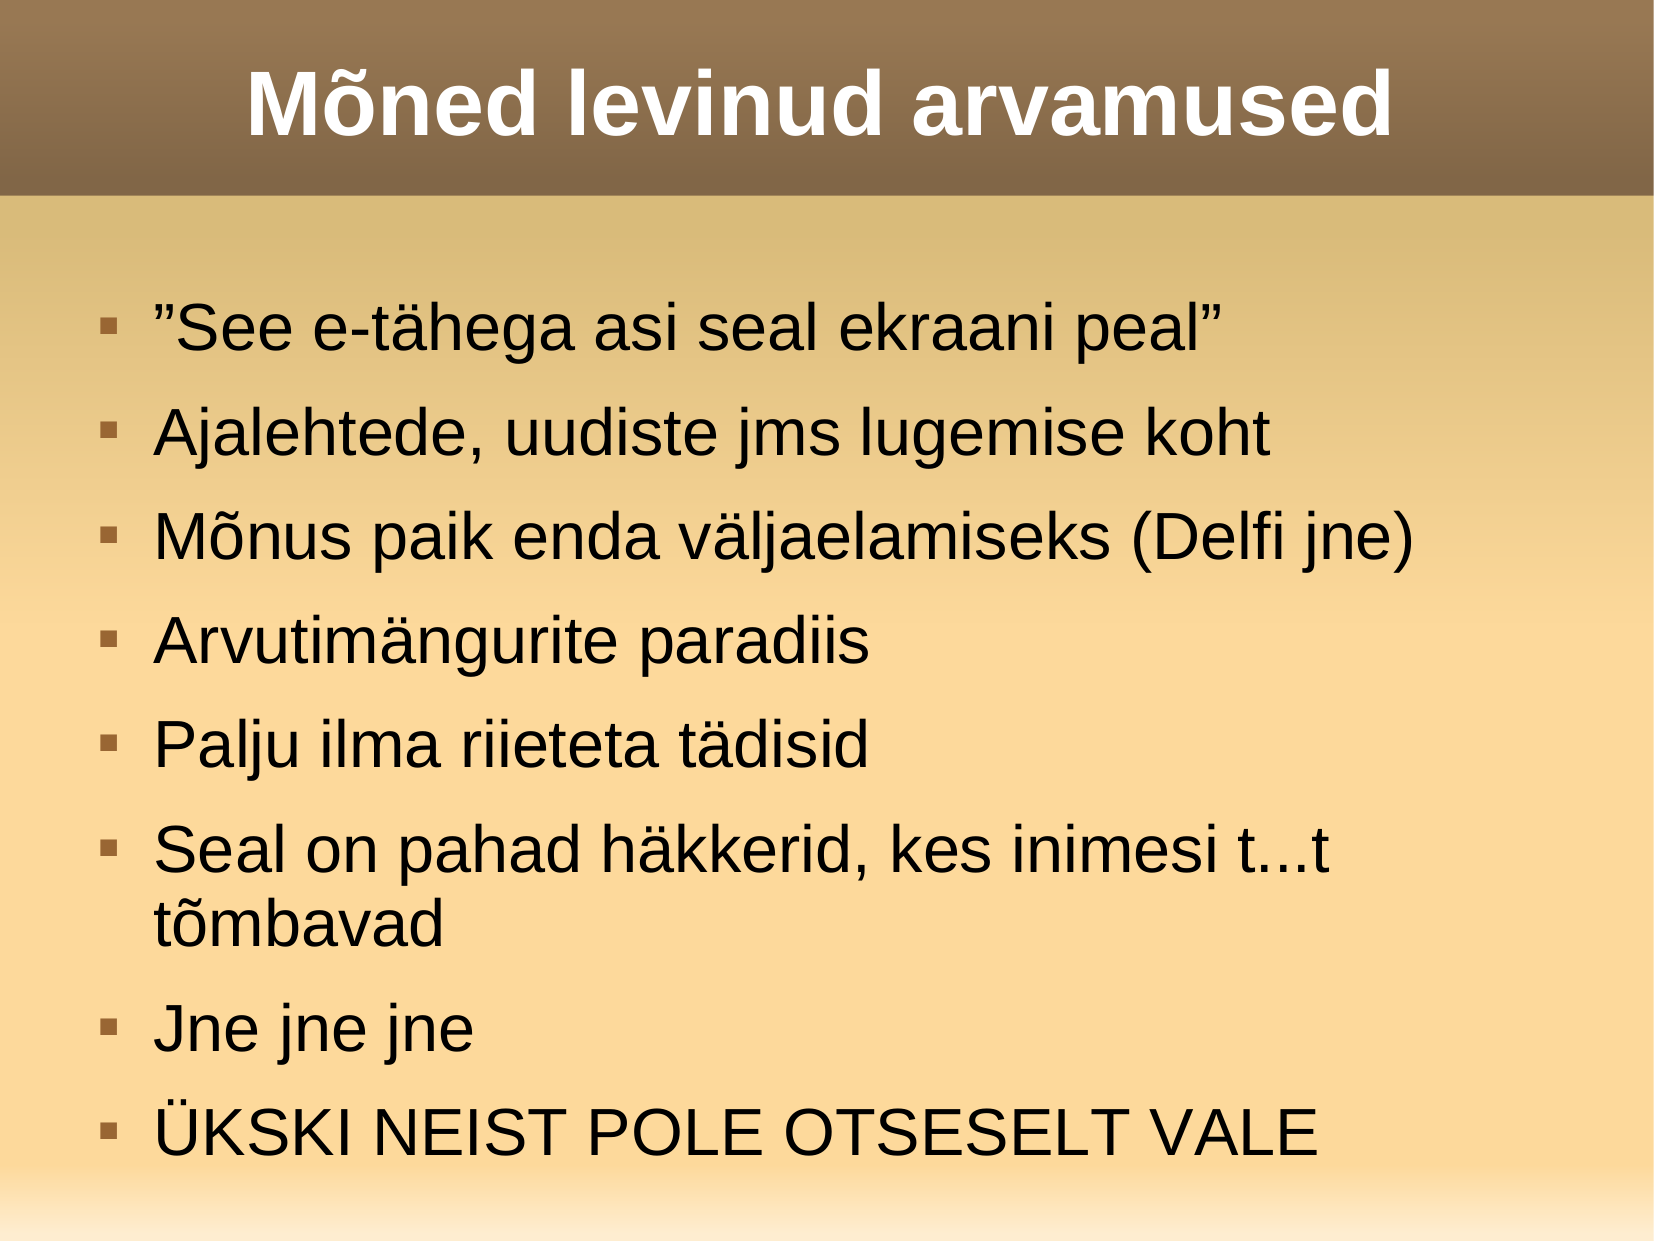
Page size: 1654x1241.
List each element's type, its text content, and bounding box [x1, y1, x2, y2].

list ”See e-tähega asi seal ekraani peal” Ajalehtede, uudiste jms lugemise koht Mõnus paik enda väljaelamiseks (Delfi jne) Arvutimängurite paradiis Palju ilma riieteta tädisid Seal on pahad häkkerid, kes inimesi t...t tõmbavad Jne jne jne ÜKSKI NEIST POLE OTSESELT VALE [82, 290, 1571, 1170]
title Mõned levinud arvamused [76, 0, 1565, 208]
picture [0, 0, 1654, 1241]
